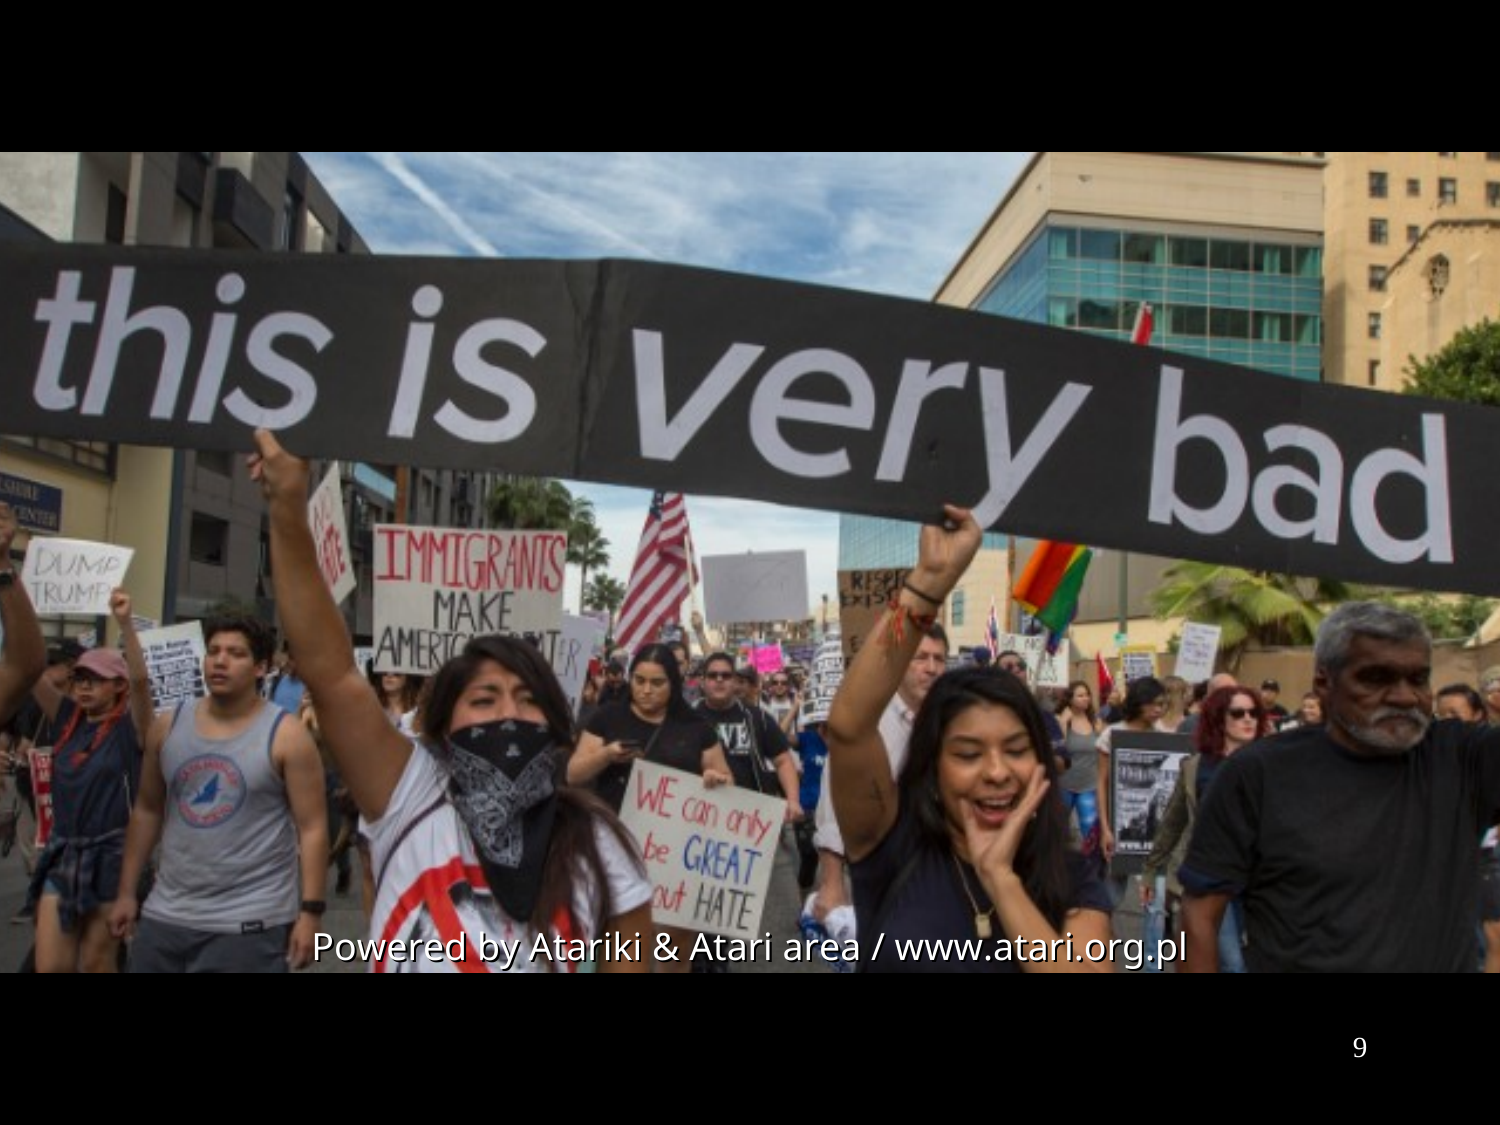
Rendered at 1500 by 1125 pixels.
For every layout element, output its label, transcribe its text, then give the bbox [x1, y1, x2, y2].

picture [0, 152, 1500, 915]
text_box Powered by Atariki & Atari area / www.atari.org.pl [0, 915, 1500, 976]
